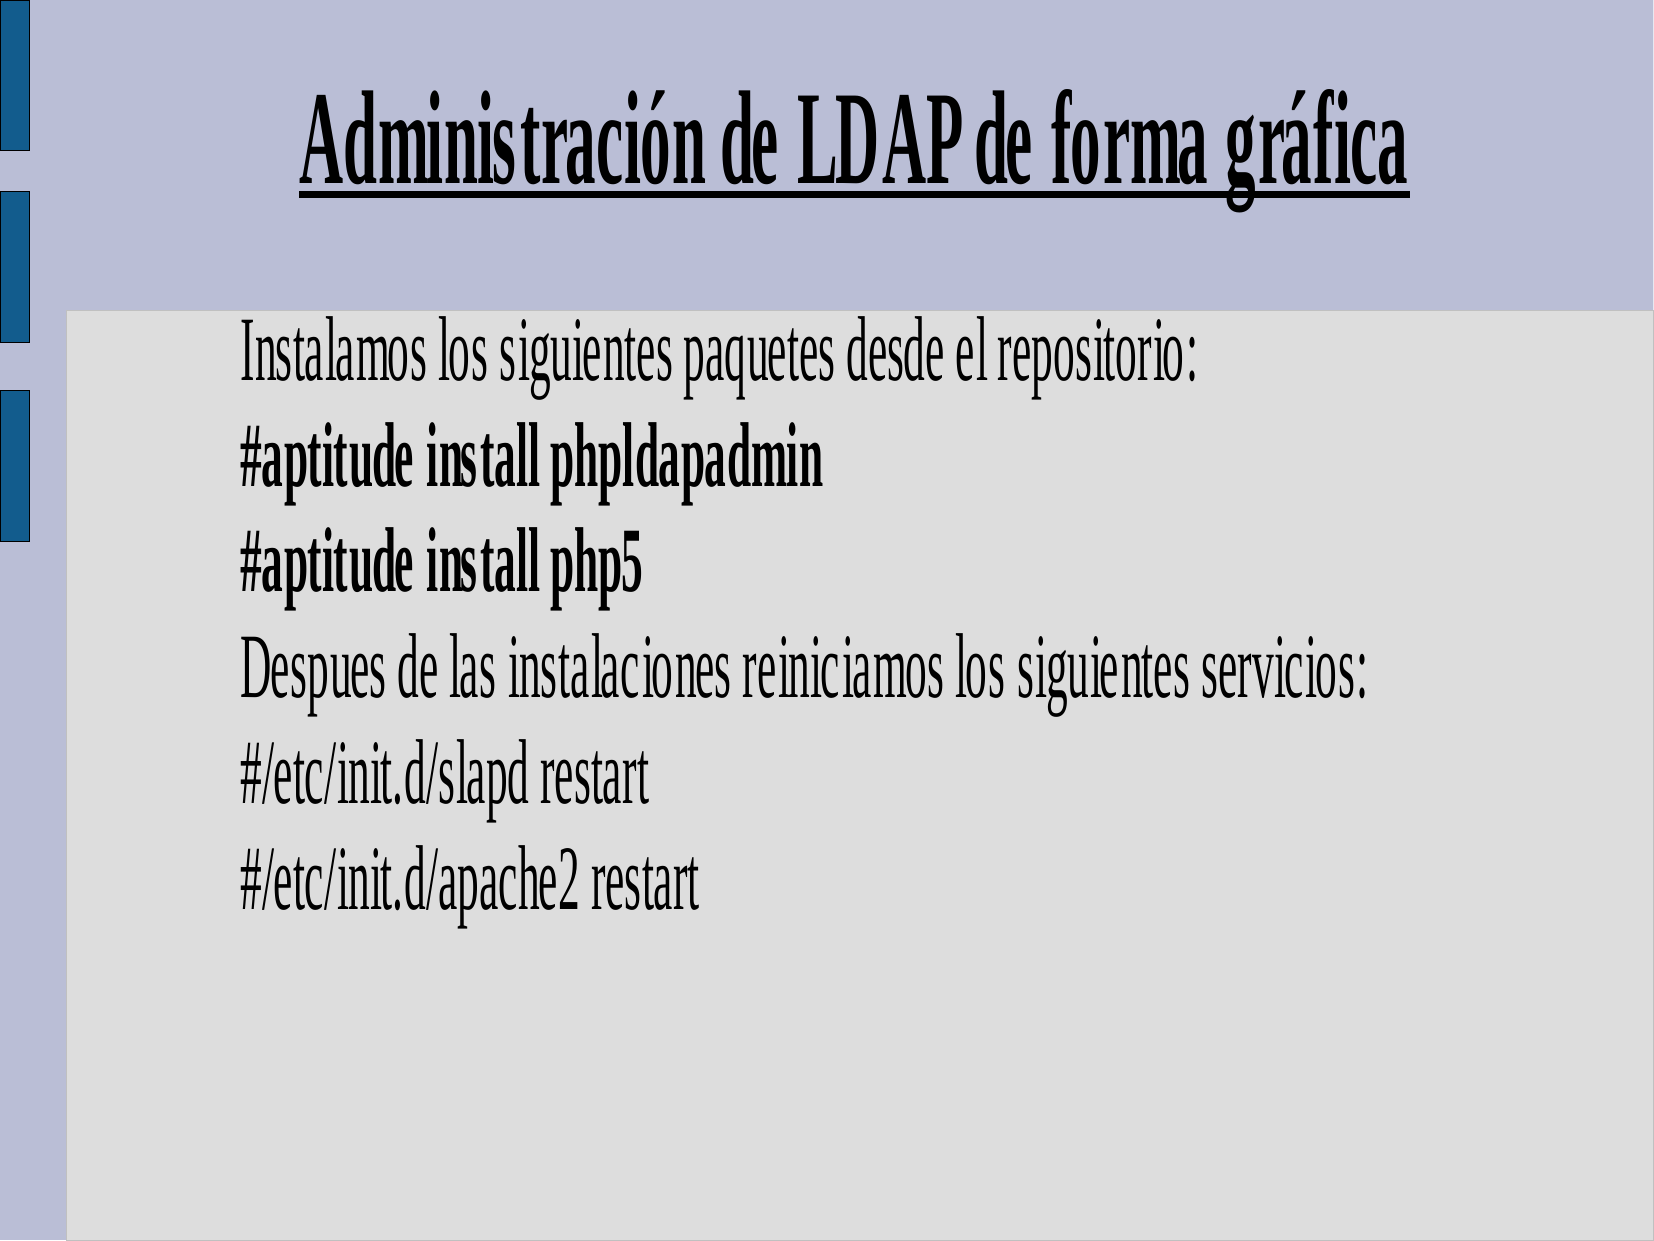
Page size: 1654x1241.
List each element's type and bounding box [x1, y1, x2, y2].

chart [237, 59, 1654, 1004]
